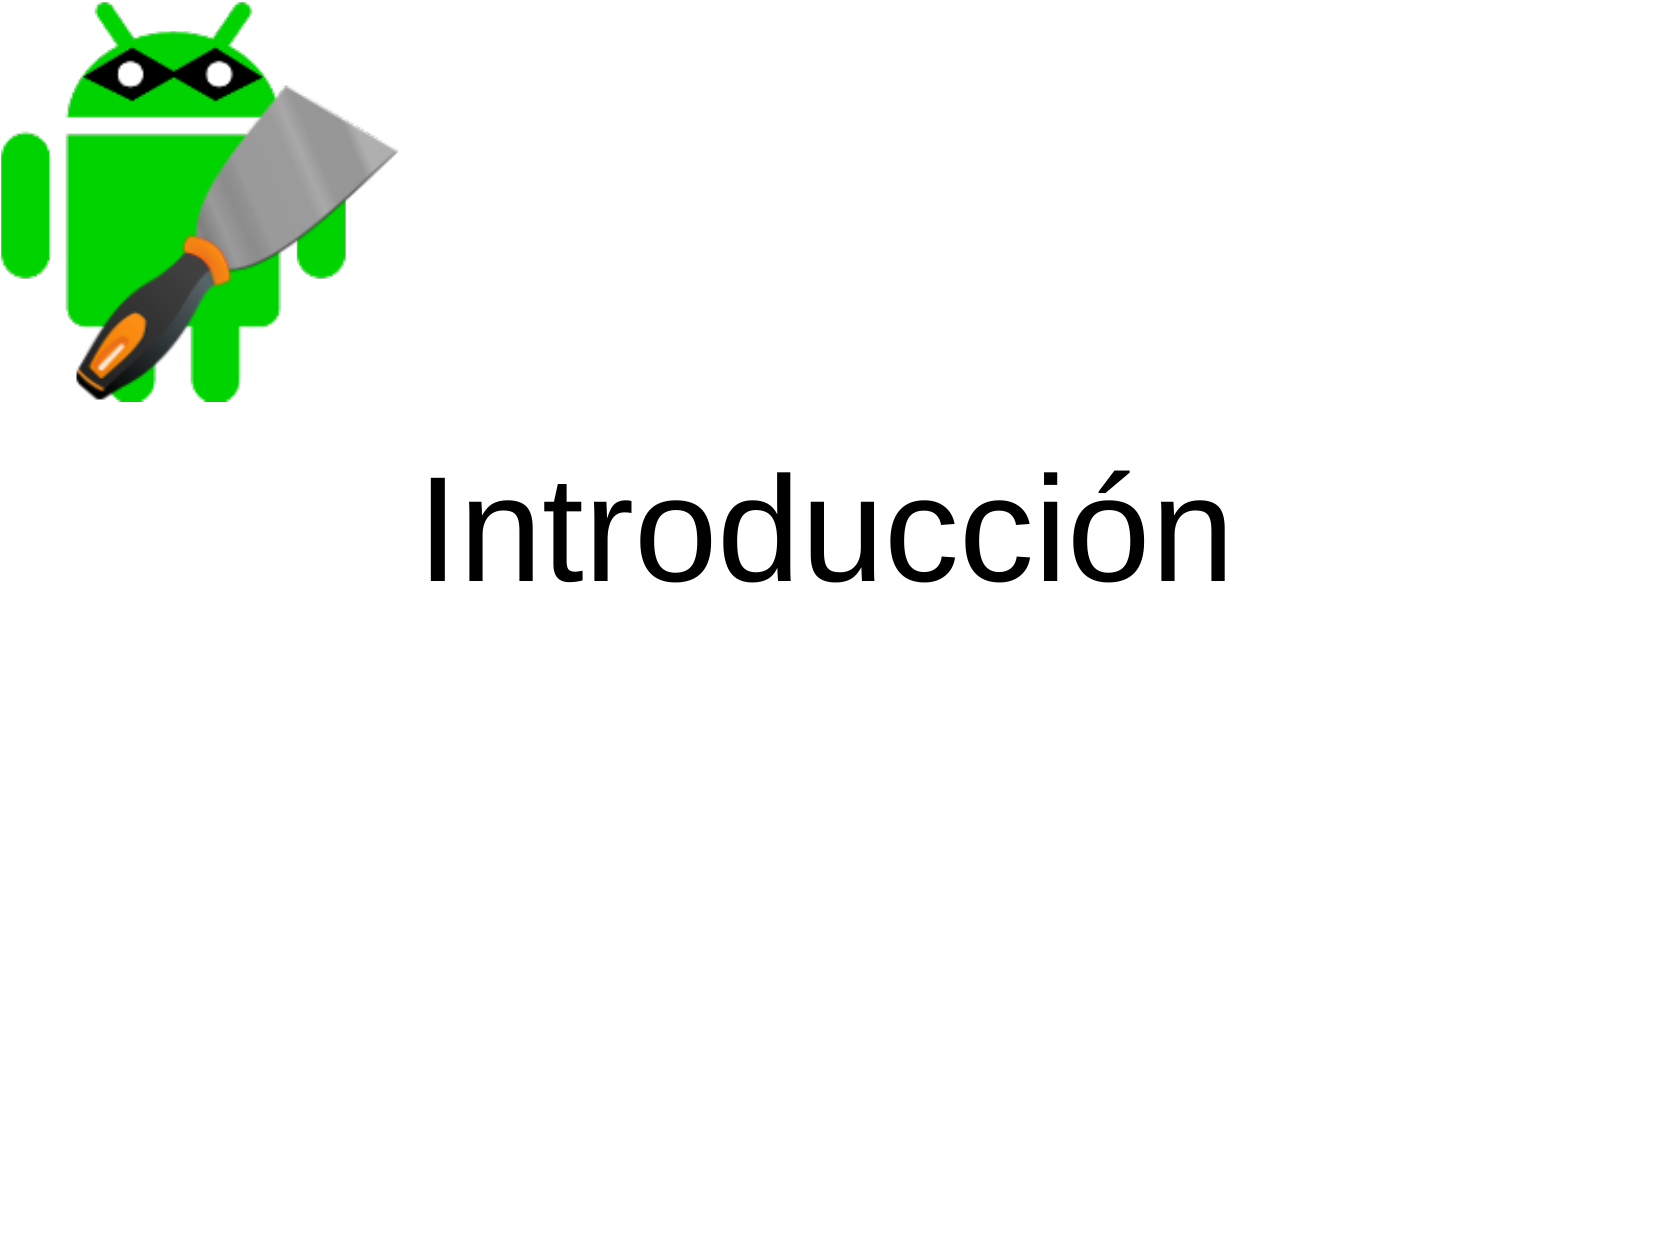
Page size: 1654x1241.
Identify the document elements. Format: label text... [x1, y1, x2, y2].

picture [0, 1, 400, 402]
title Introducción [82, 256, 1571, 804]
